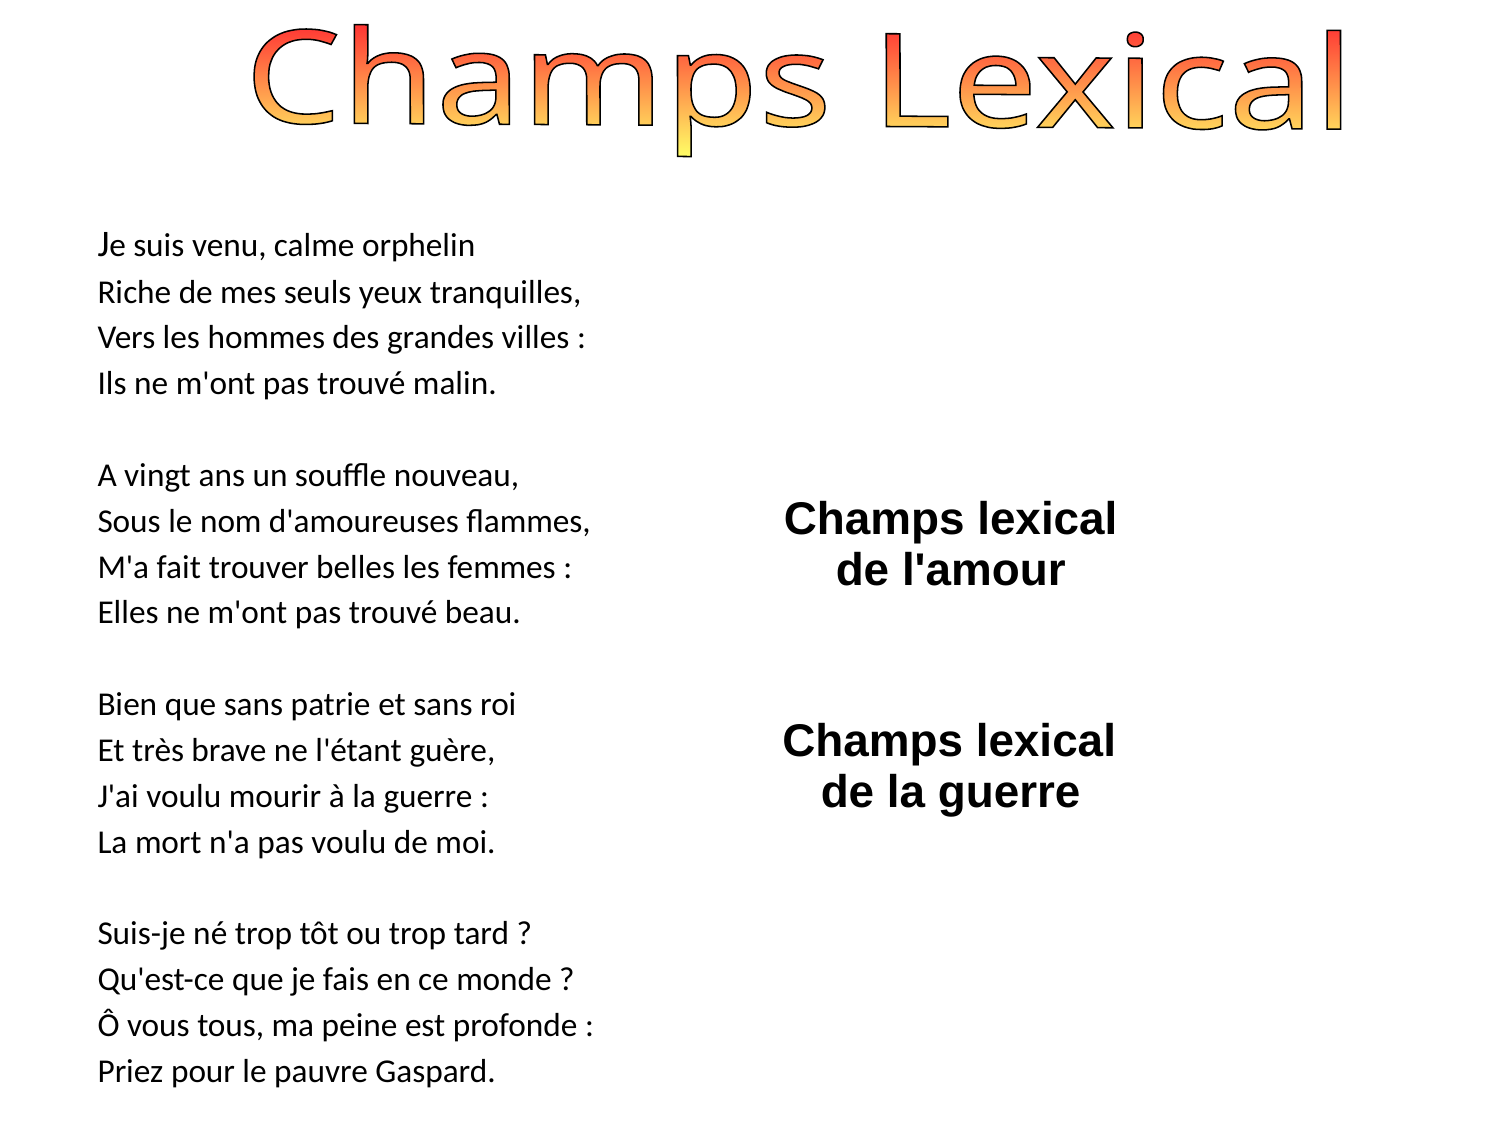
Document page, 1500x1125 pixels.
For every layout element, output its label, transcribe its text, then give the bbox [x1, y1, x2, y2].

text_box Champs Lexical [766, 54, 825, 128]
text_box Champs Lexical [1037, 57, 1113, 128]
text_box Champs Lexical [534, 53, 653, 126]
list Je suis venu, calme orphelin Riche de mes seuls yeux tranquilles, Vers les hommes des grandes villes : Ils ne m'ont pas trouvé malin. A vingt ans un souffle nouveau, Sous le nom d'amoureuses flammes, M'a fait trouver belles les femmes : Elles ne m'ont pas trouvé beau. Bien que sans patrie et sans roi Et très brave ne l'étant guère, J'ai voulu mourir à la guerre : La mort n'a pas voulu de moi. Suis-je né trop tôt ou trop tard ? Qu'est-ce que je fais en ce monde ? Ô vous tous, ma peine est profonde : Priez pour le pauvre Gaspard. [82, 160, 733, 1099]
text_box Champs Lexical [1235, 57, 1302, 130]
text_box Champs Lexical [1327, 30, 1341, 130]
text_box Champs Lexical [1128, 58, 1143, 128]
text_box Champs Lexical [677, 54, 751, 157]
text_box Champs Lexical [886, 33, 948, 127]
text_box Champs Lexical [1163, 57, 1224, 130]
text_box Champs Lexical [254, 28, 337, 125]
text_box Champs Lexical [354, 24, 424, 124]
text_box Champs Lexical [960, 56, 1030, 129]
text_box Champs lexical de la guerre [767, 707, 1312, 827]
text_box Champs lexical de l'amour [708, 485, 1193, 605]
text_box Champs Lexical [442, 53, 510, 126]
